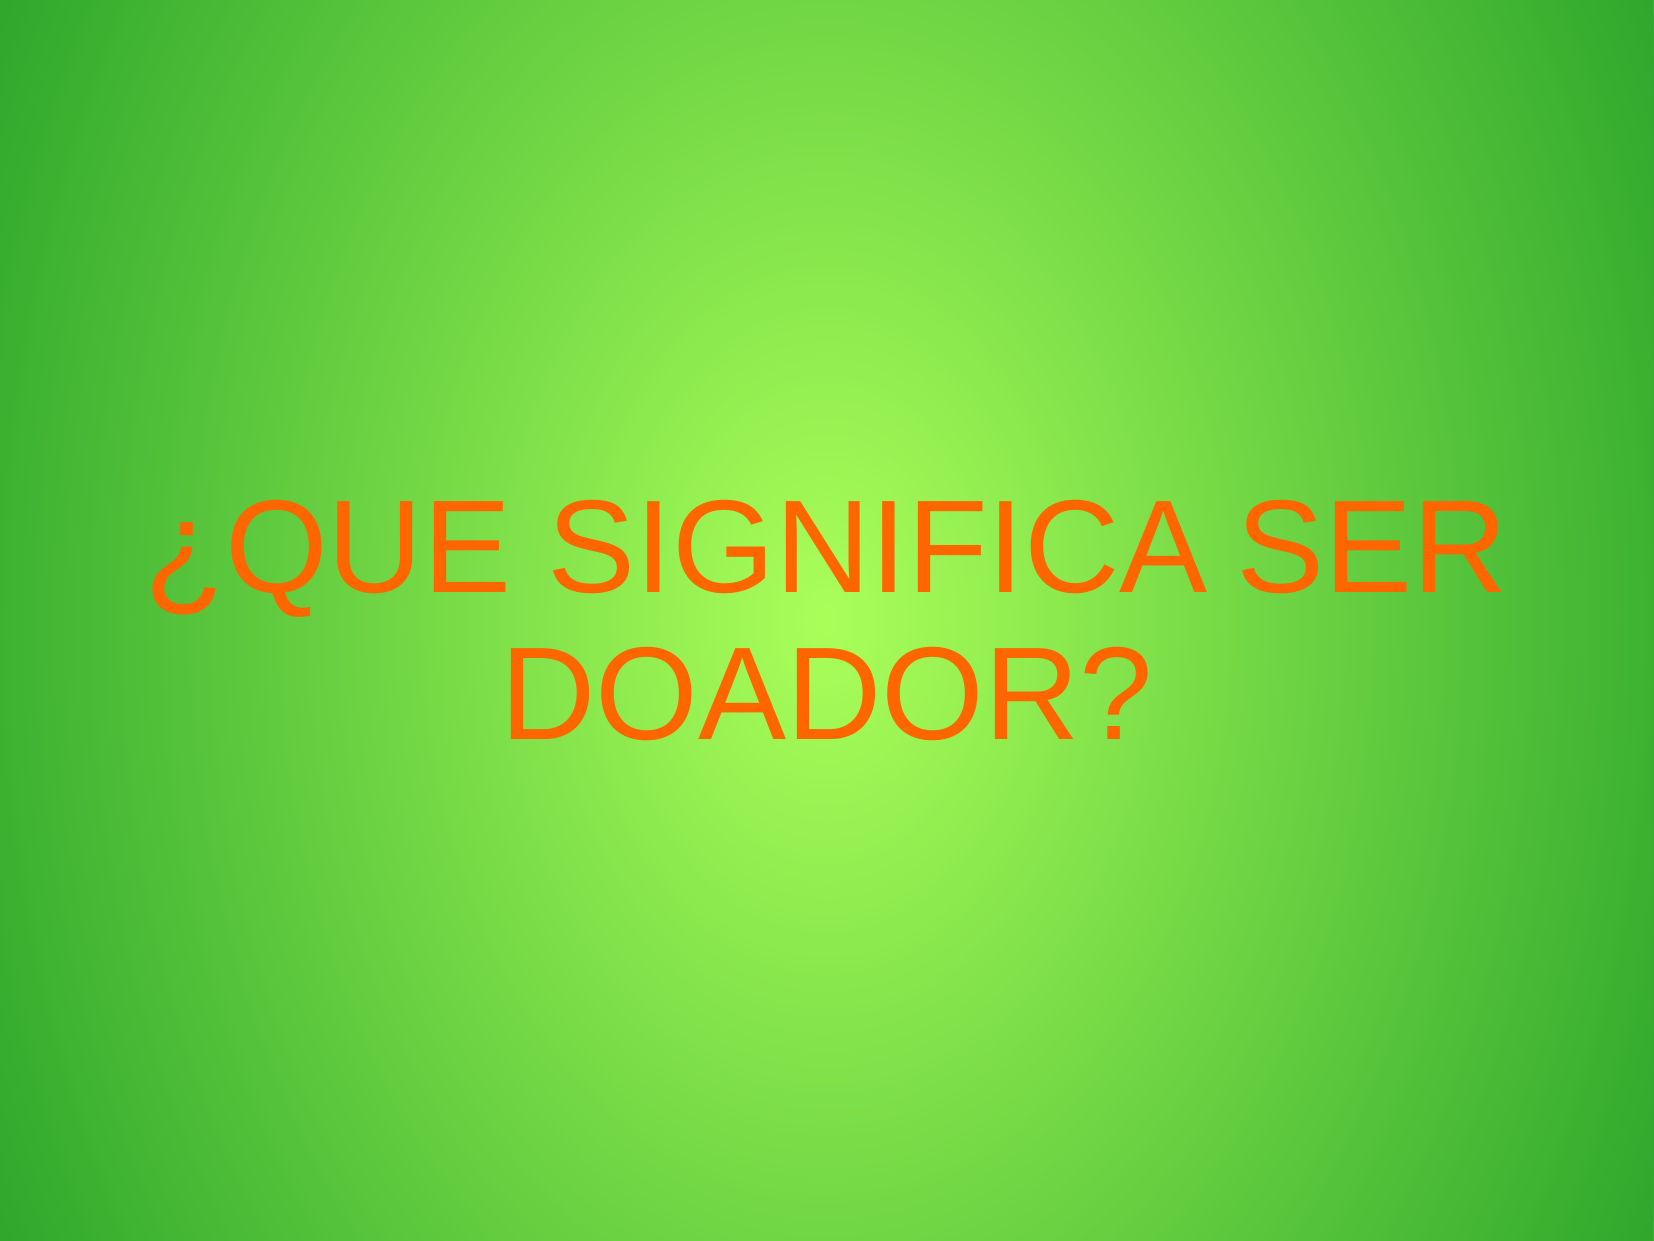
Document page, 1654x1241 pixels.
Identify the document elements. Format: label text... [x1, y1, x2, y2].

title ¿QUE SIGNIFICA SER DOADOR? [0, 0, 1654, 1241]
